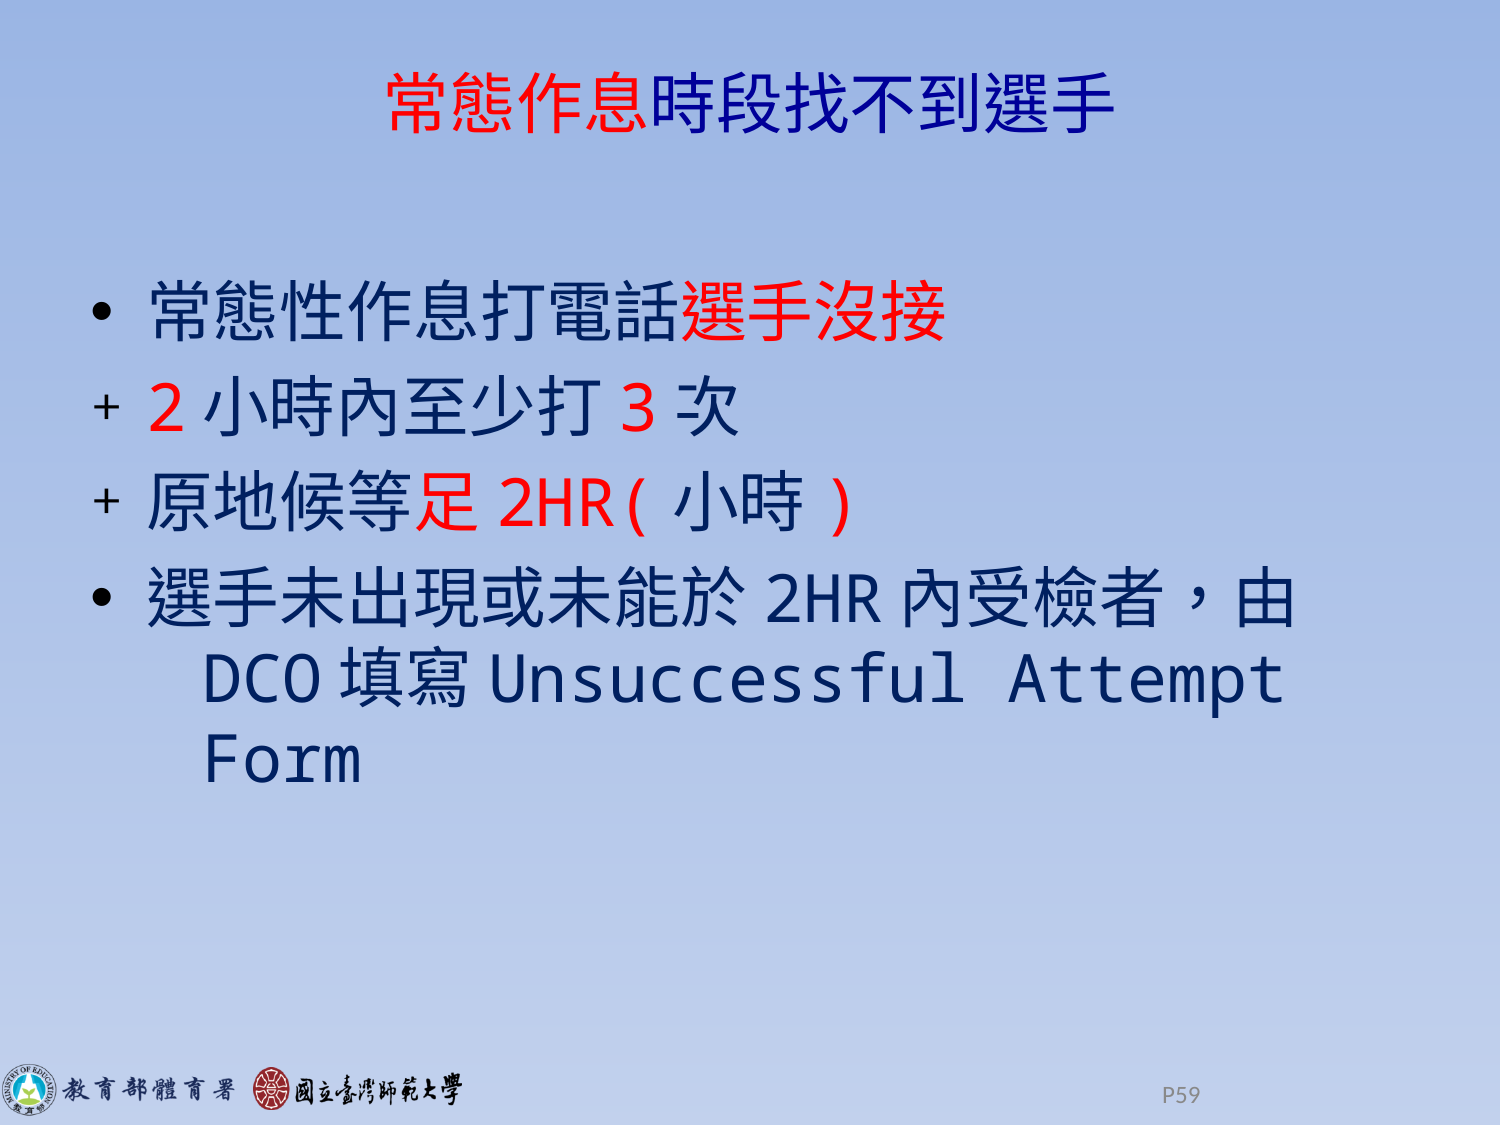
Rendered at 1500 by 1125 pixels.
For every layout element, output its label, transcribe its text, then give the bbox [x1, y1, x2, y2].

text_box P [1147, 1063, 1498, 1124]
title 常態作息時段找不到選手 [0, 54, 1500, 149]
list 常態性作息打電話選手沒接 2小時內至少打3次 原地候等足2HR(小時) 選手未出現或未能於2HR內受檢者，由DCO填寫Unsuccessful Attempt Form [75, 262, 1426, 1005]
